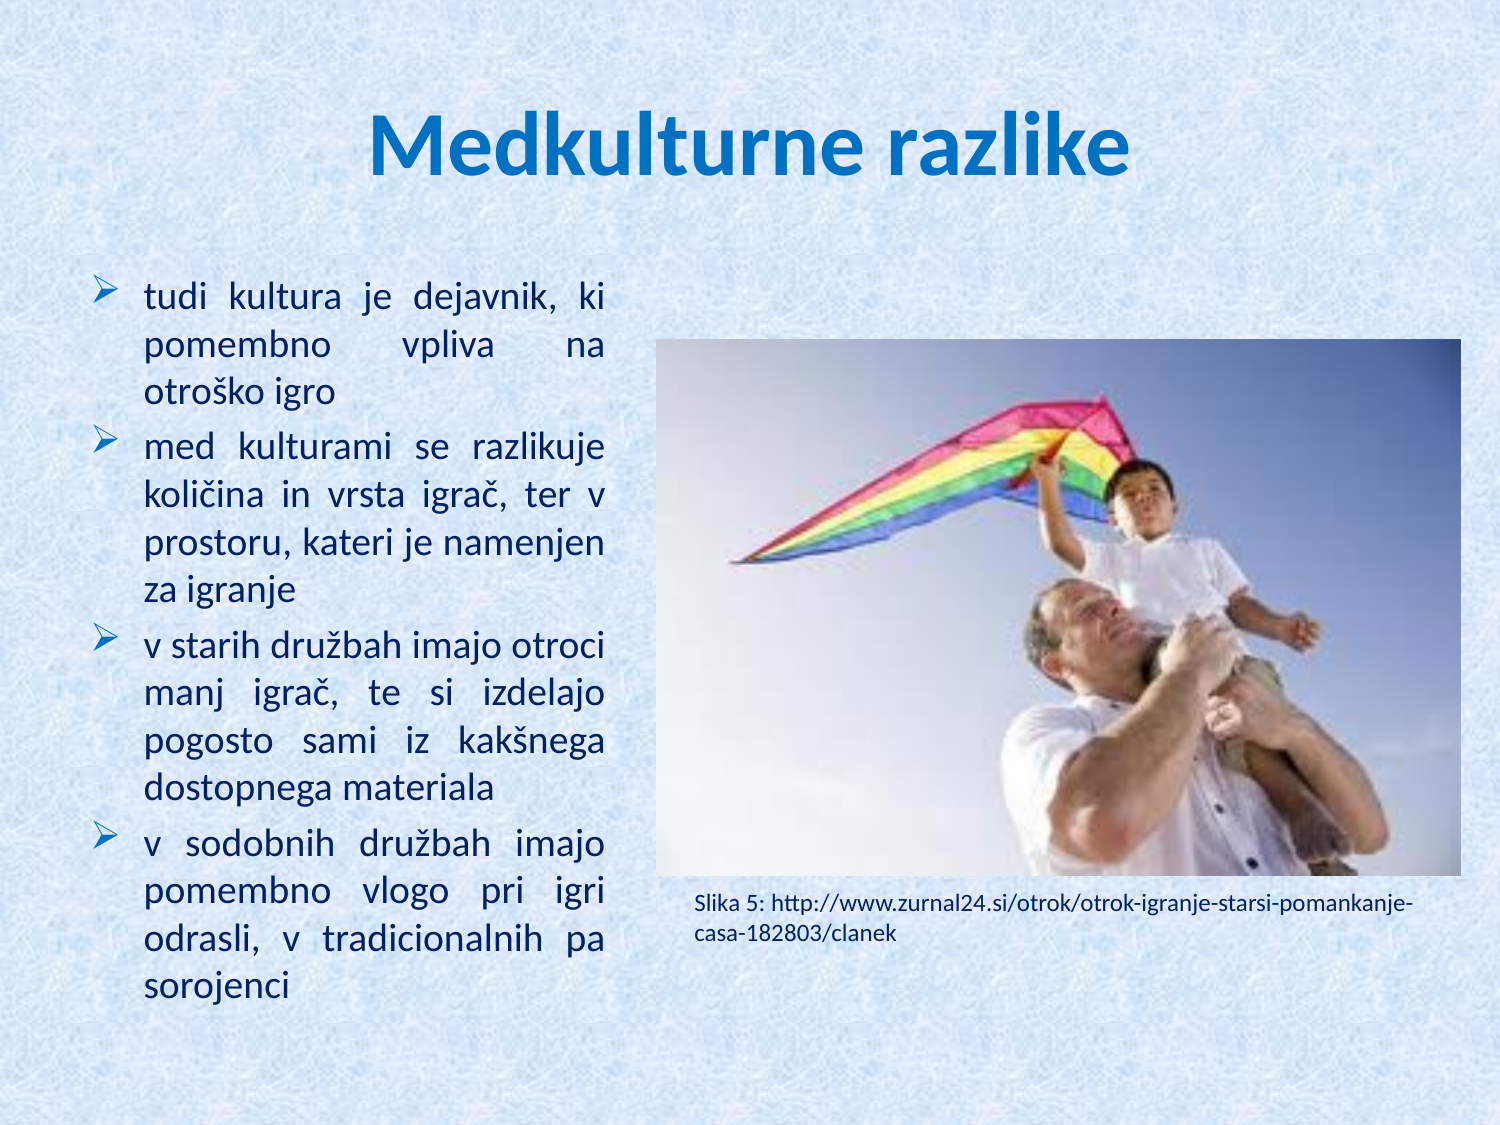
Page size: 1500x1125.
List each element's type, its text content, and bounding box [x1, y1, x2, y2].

text_box Slika 5: http://www.zurnal24.si/otrok/otrok-igranje-starsi-pomankanje-casa-182803/clanek [679, 878, 1430, 954]
title Medkulturne razlike [75, 45, 1425, 233]
list tudi kultura je dejavnik, ki pomembno vpliva na otroško igro med kulturami se razlikuje količina in vrsta igrač, ter v prostoru, kateri je namenjen za igranje v starih družbah imajo otroci manj igrač, te si izdelajo pogosto sami iz kakšnega dostopnega materiala v sodobnih družbah imajo pomembno vlogo pri igri odrasli, v tradicionalnih pa sorojenci [75, 262, 622, 1055]
picture [0, 0, 1500, 1125]
